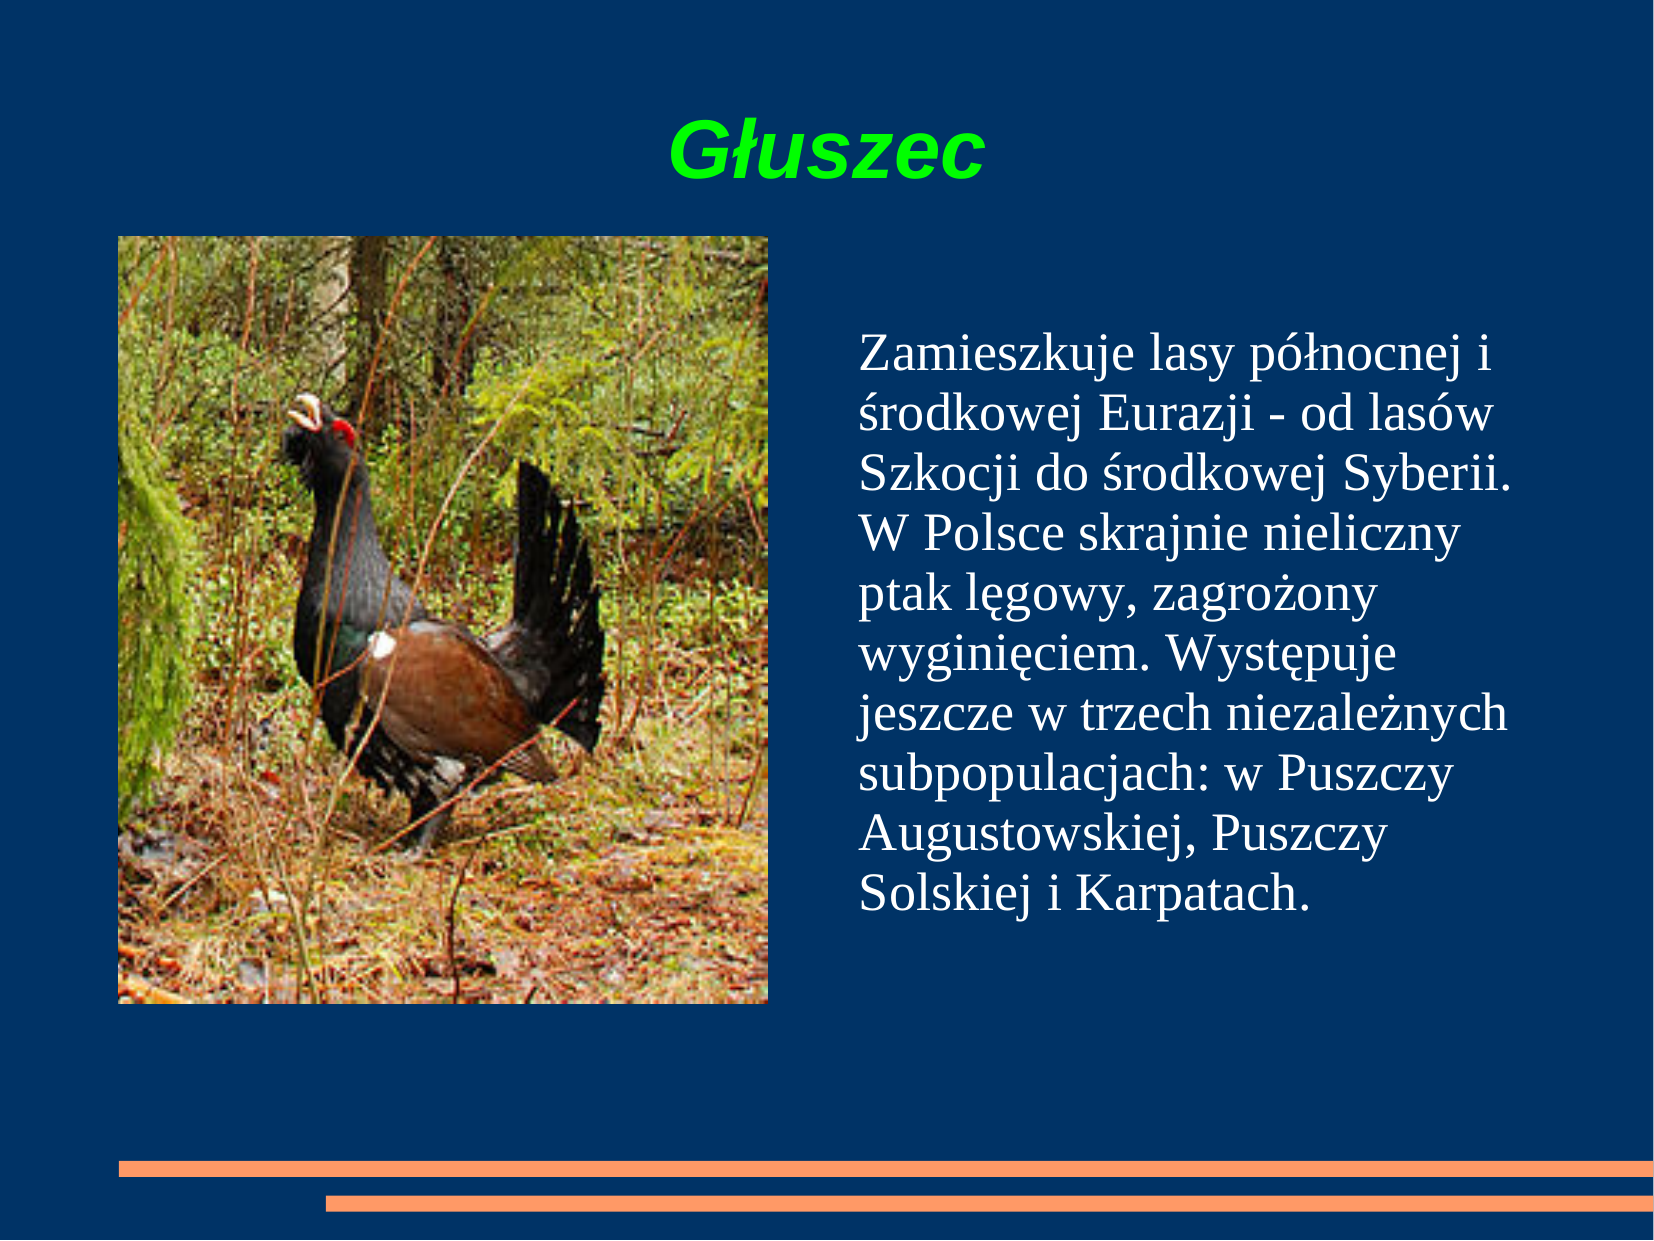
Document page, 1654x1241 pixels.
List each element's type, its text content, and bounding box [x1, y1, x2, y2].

title Głuszec [121, 46, 1534, 254]
list Zamieszkuje lasy północnej i środkowej Eurazji - od lasów Szkocji do środkowej Syberii. W Polsce skrajnie nieliczny ptak lęgowy, zagrożony wyginięciem. Występuje jeszcze w trzech niezależnych subpopulacjach: w Puszczy Augustowskiej, Puszczy Solskiej i Karpatach. [858, 322, 1562, 1118]
picture [118, 236, 768, 1004]
